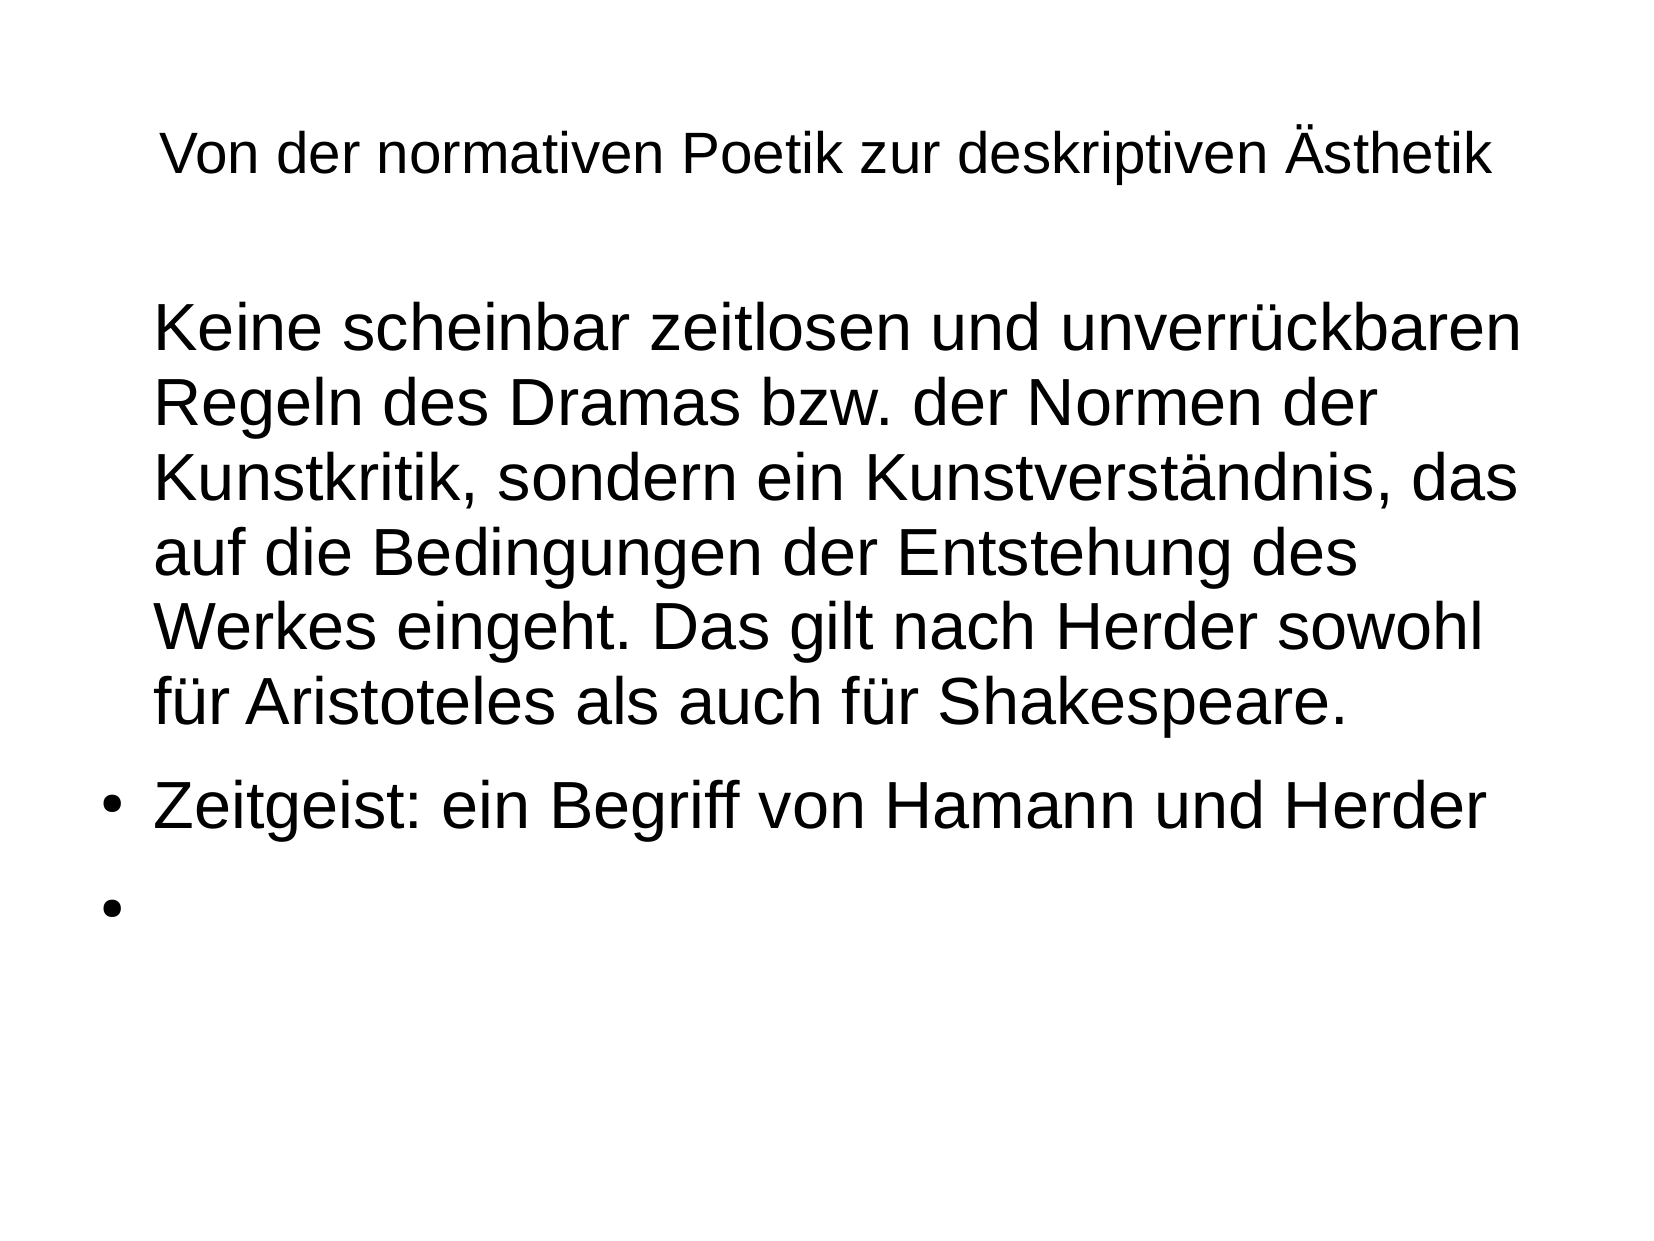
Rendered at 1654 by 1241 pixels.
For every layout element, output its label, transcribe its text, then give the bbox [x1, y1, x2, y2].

title Von der normativen Poetik zur deskriptiven Ästhetik [82, 49, 1571, 257]
list Keine scheinbar zeitlosen und unverrückbaren Regeln des Dramas bzw. der Normen der Kunstkritik, sondern ein Kunstverständnis, das auf die Bedingungen der Entstehung des Werkes eingeht. Das gilt nach Herder sowohl für Aristoteles als auch für Shakespeare. Zeitgeist: ein Begriff von Hamann und Herder [82, 290, 1571, 1010]
